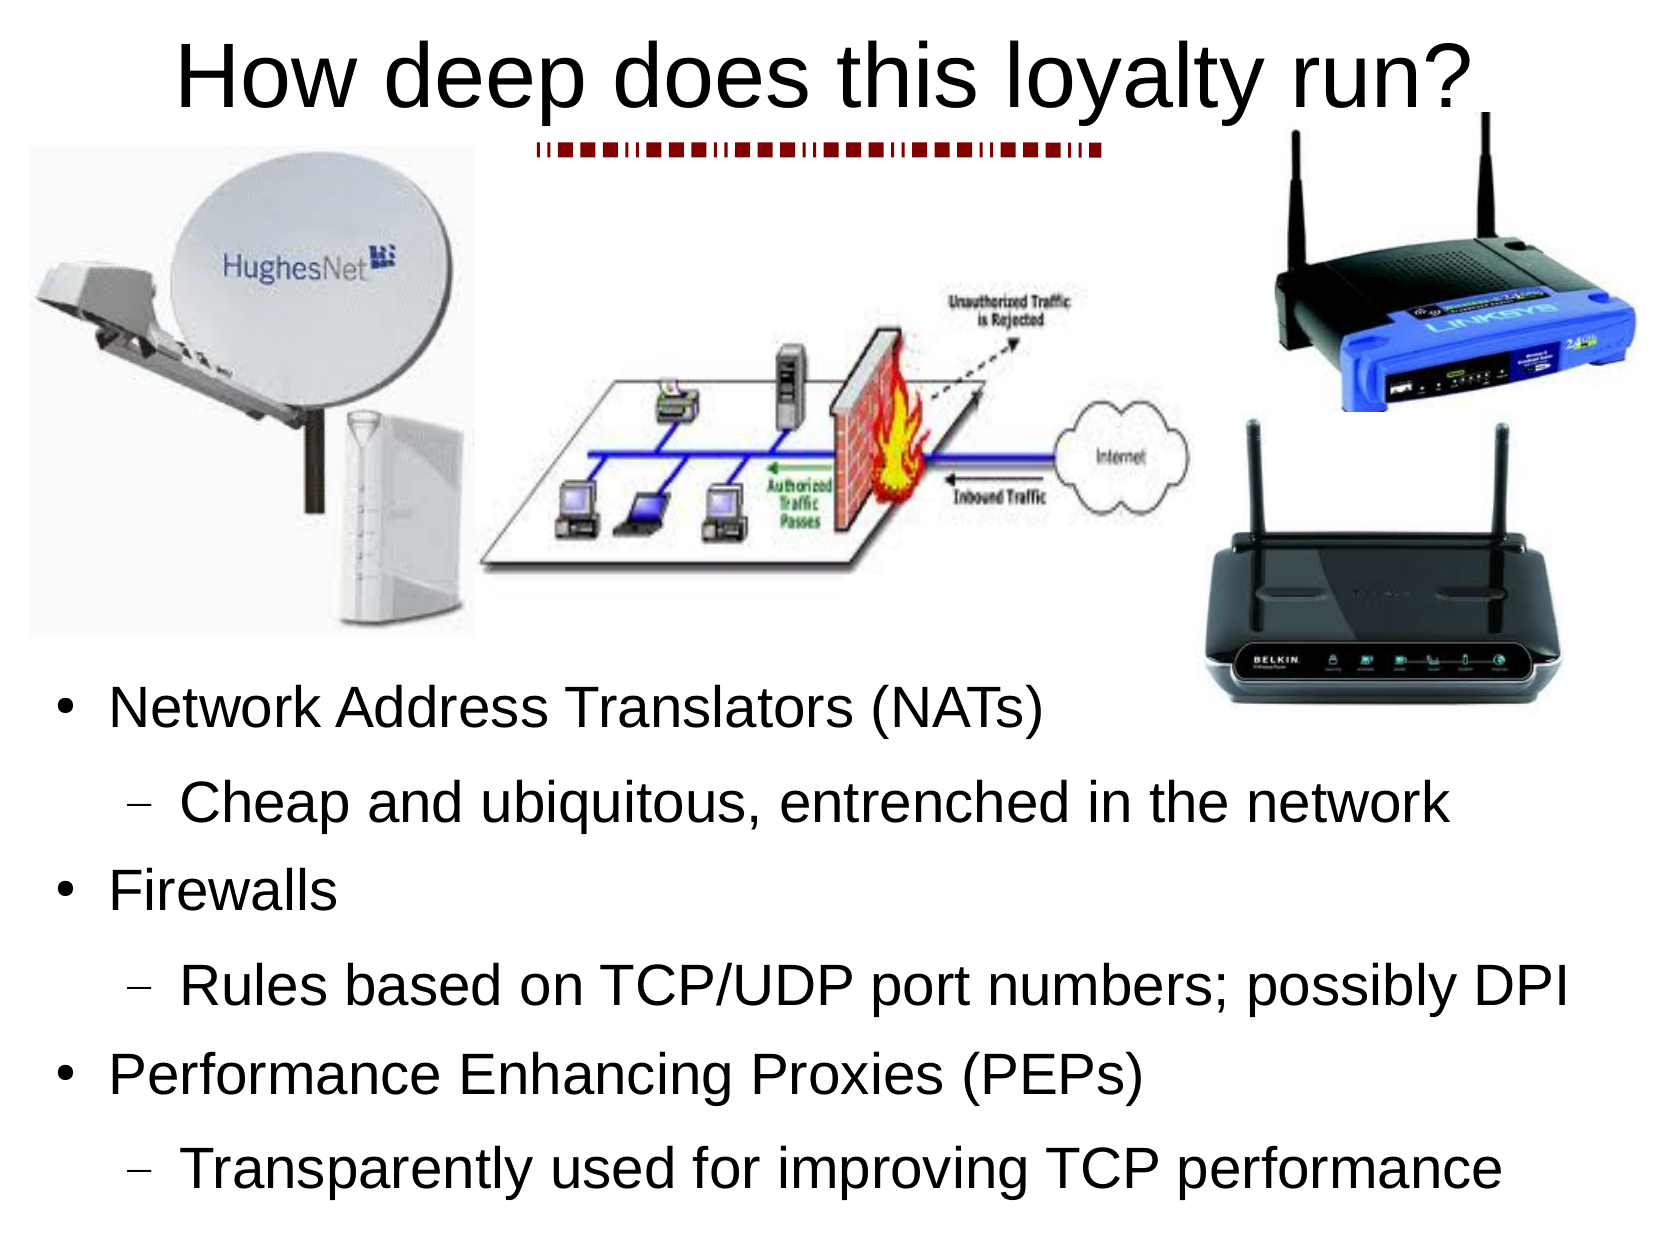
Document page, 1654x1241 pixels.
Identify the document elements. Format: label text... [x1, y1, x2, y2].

list Network Address Translators (NATs) Cheap and ubiquitous, entrenched in the network Firewalls Rules based on TCP/UDP port numbers; possibly DPI Performance Enhancing Proxies (PEPs) Transparently used for improving TCP performance [37, 675, 1613, 1202]
title How deep does this loyalty run? [75, 0, 1576, 173]
picture [29, 112, 1639, 713]
